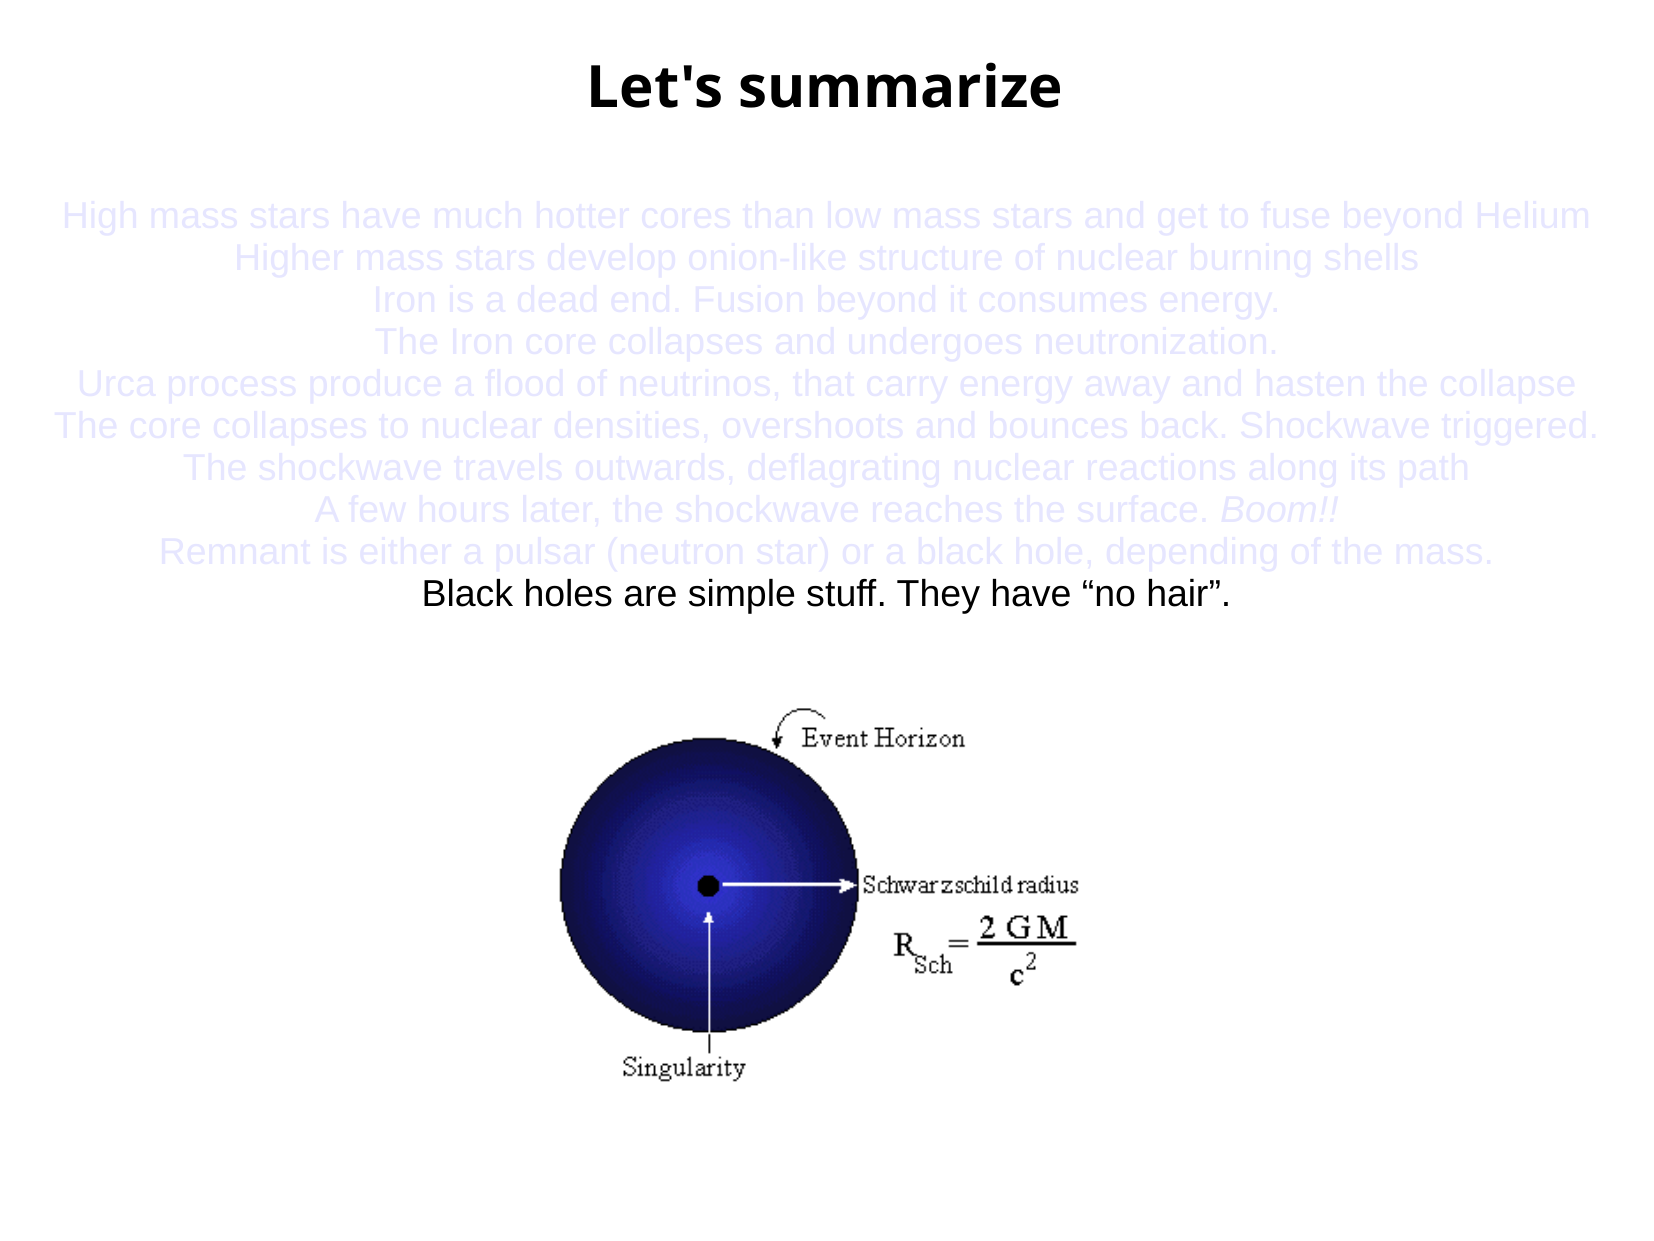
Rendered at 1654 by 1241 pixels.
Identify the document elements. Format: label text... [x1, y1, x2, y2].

picture [525, 674, 1126, 1126]
text_box Let's summarize [262, 37, 1388, 134]
text_box High mass stars have much hotter cores than low mass stars and get to fuse beyond Helium Higher mass stars develop onion-like structure of nuclear burning shells Iron is a dead end. Fusion beyond it consumes energy. The Iron core collapses and undergoes neutronization. Urca process produce a flood of neutrinos, that carry energy away and hasten the collapse The core collapses to nuclear densities, overshoots and bounces back. Shockwave triggered. The shockwave travels outwards, deflagrating nuclear reactions along its path A few hours later, the shockwave reaches the surface. Boom!! Remnant is either a pulsar (neutron star) or a black hole, depending of the mass. Black holes are simple stuff. They have “no hair”. [0, 187, 1654, 665]
